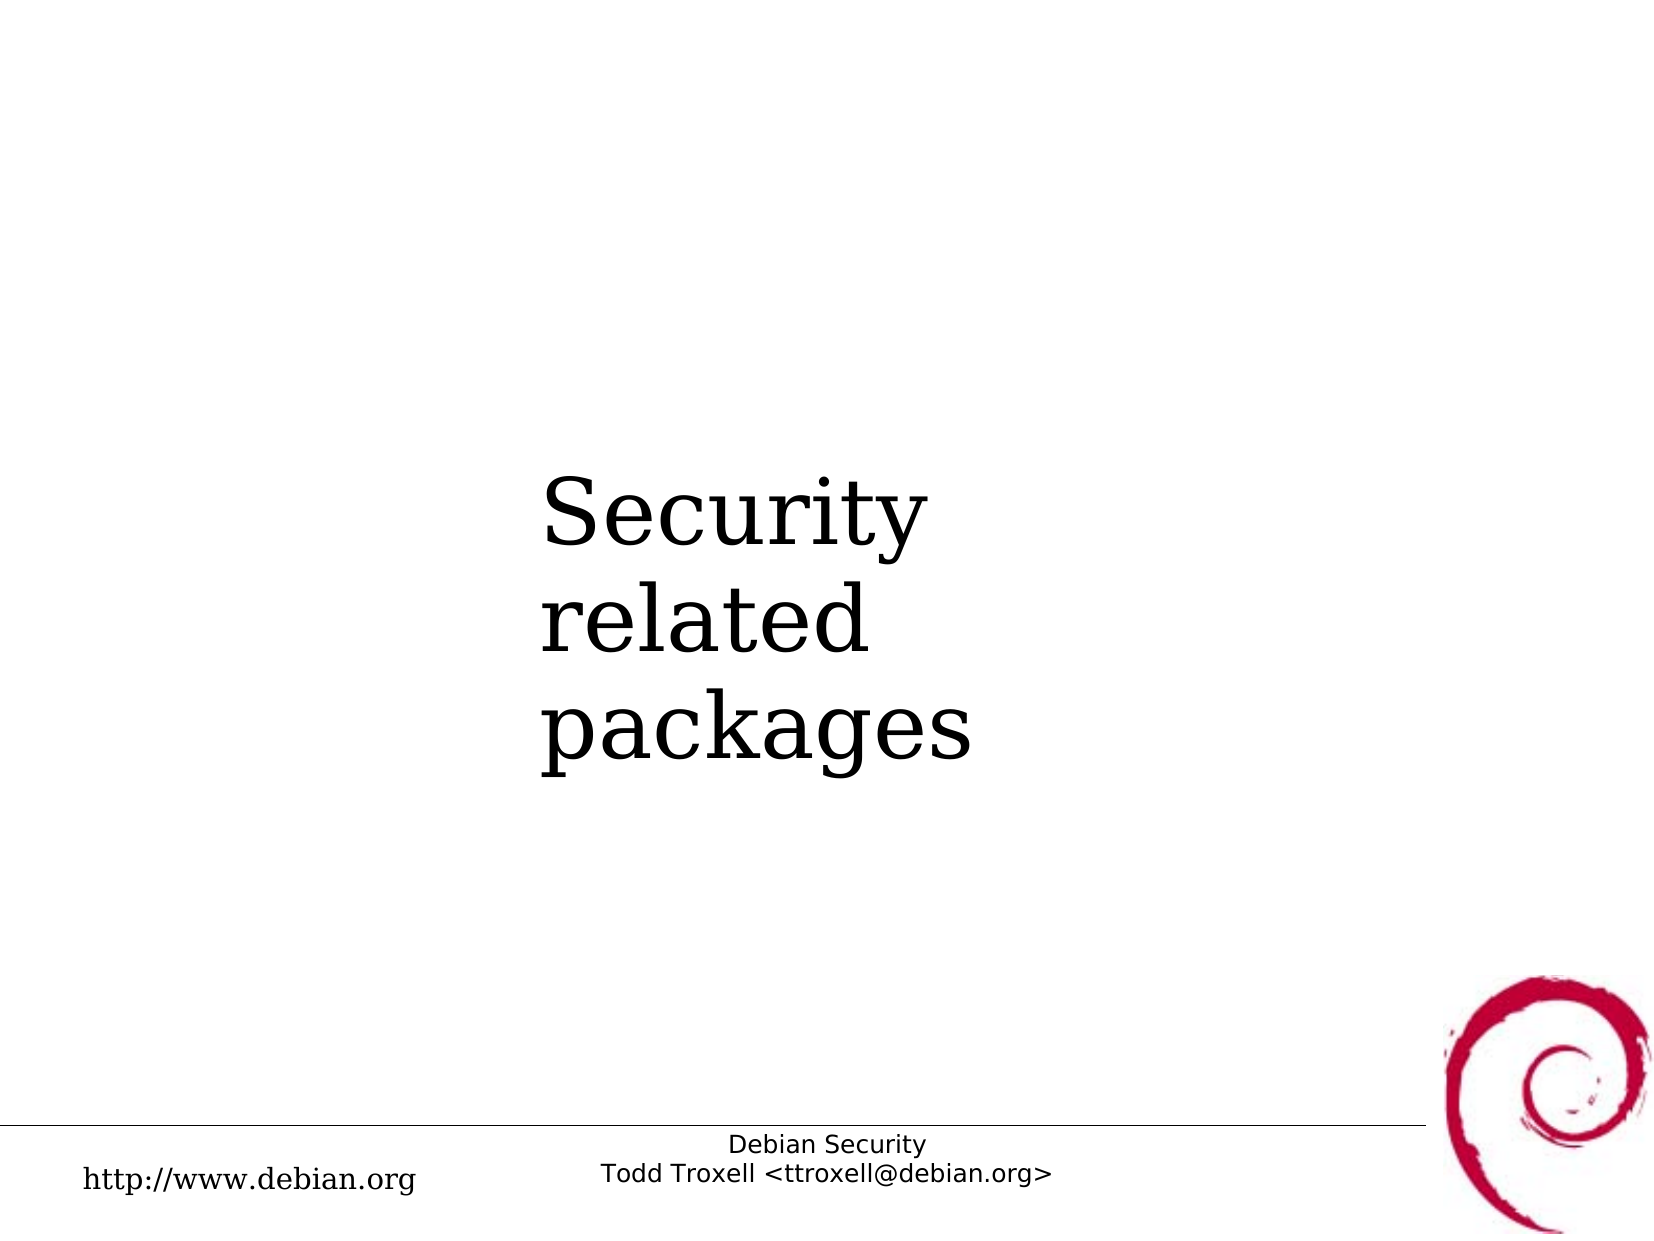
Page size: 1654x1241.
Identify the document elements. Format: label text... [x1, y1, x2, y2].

text_box Security related packages [525, 451, 1238, 788]
picture [1443, 975, 1654, 1234]
